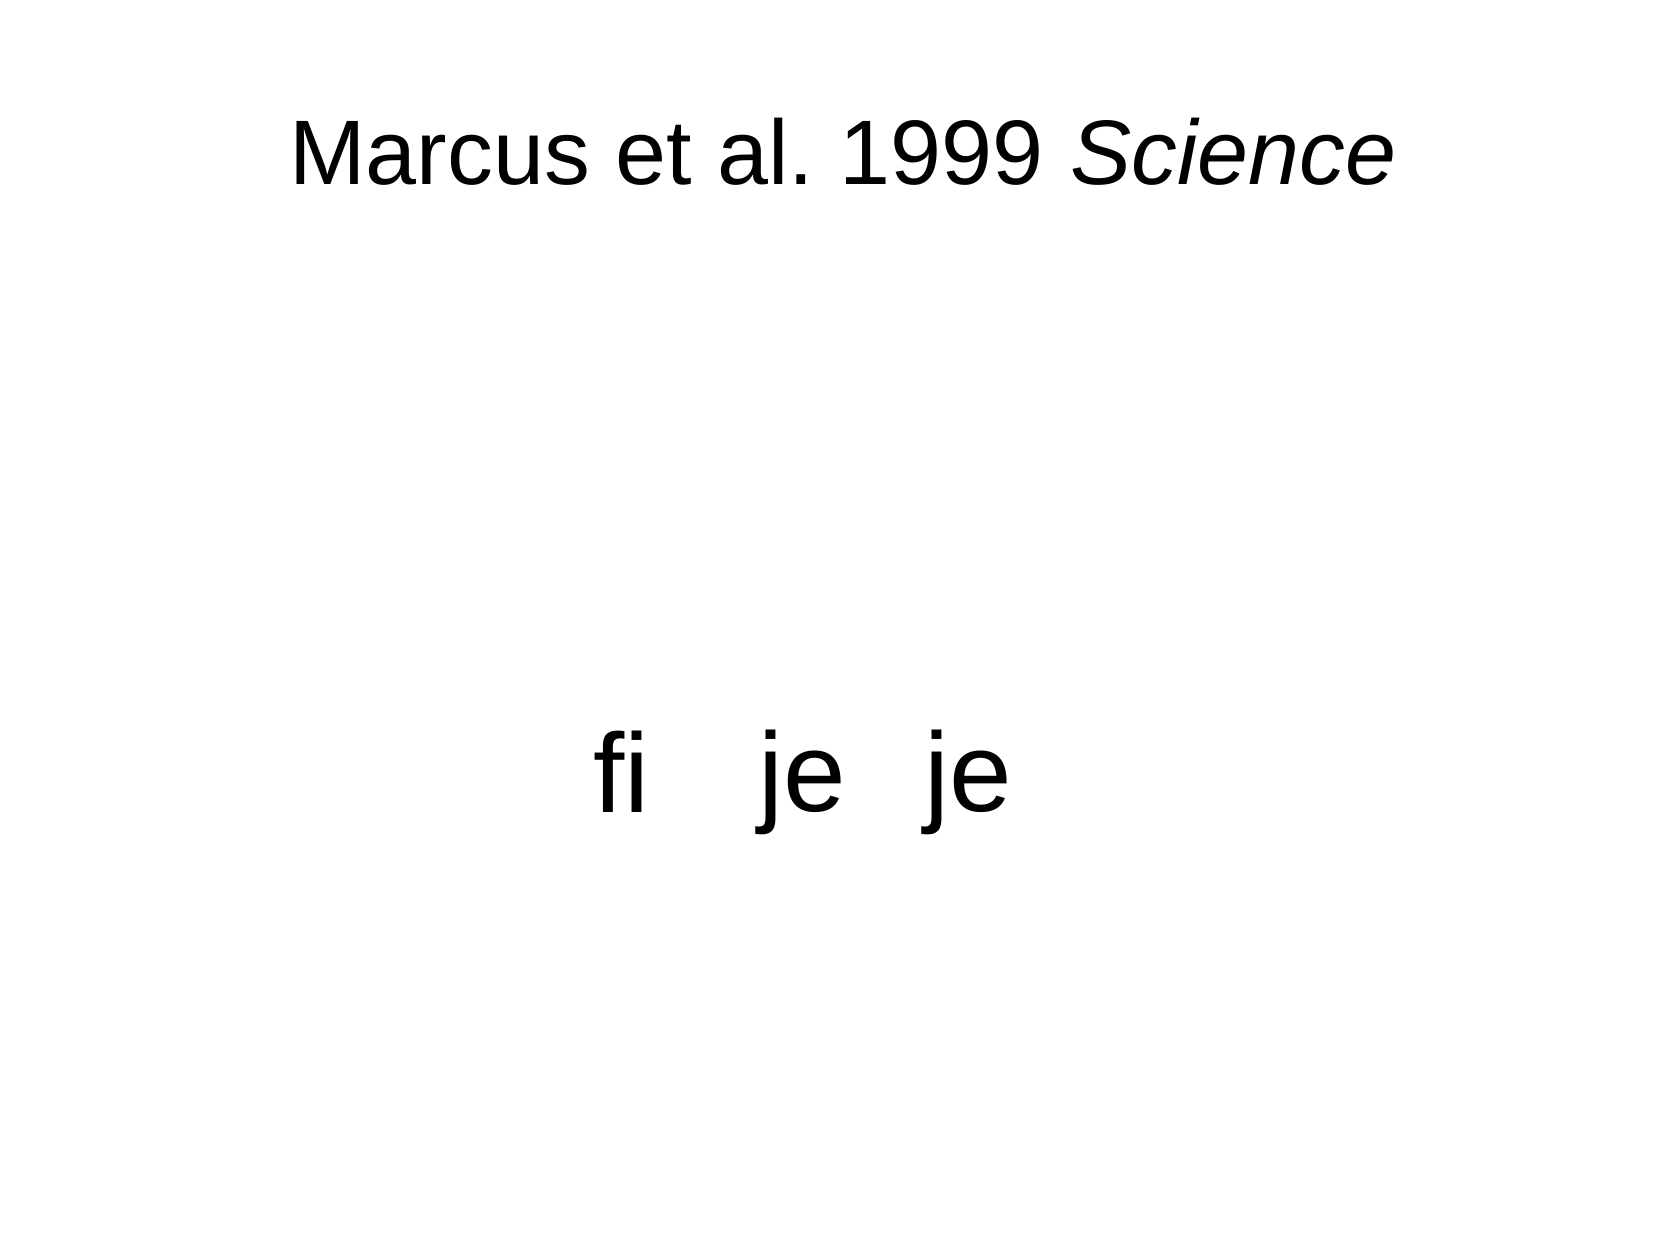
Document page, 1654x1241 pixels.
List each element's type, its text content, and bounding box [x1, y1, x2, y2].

text_box je [744, 702, 909, 992]
text_box fi [578, 703, 745, 993]
text_box je [909, 702, 1075, 992]
title Marcus et al. 1999 Science [82, 49, 1571, 257]
